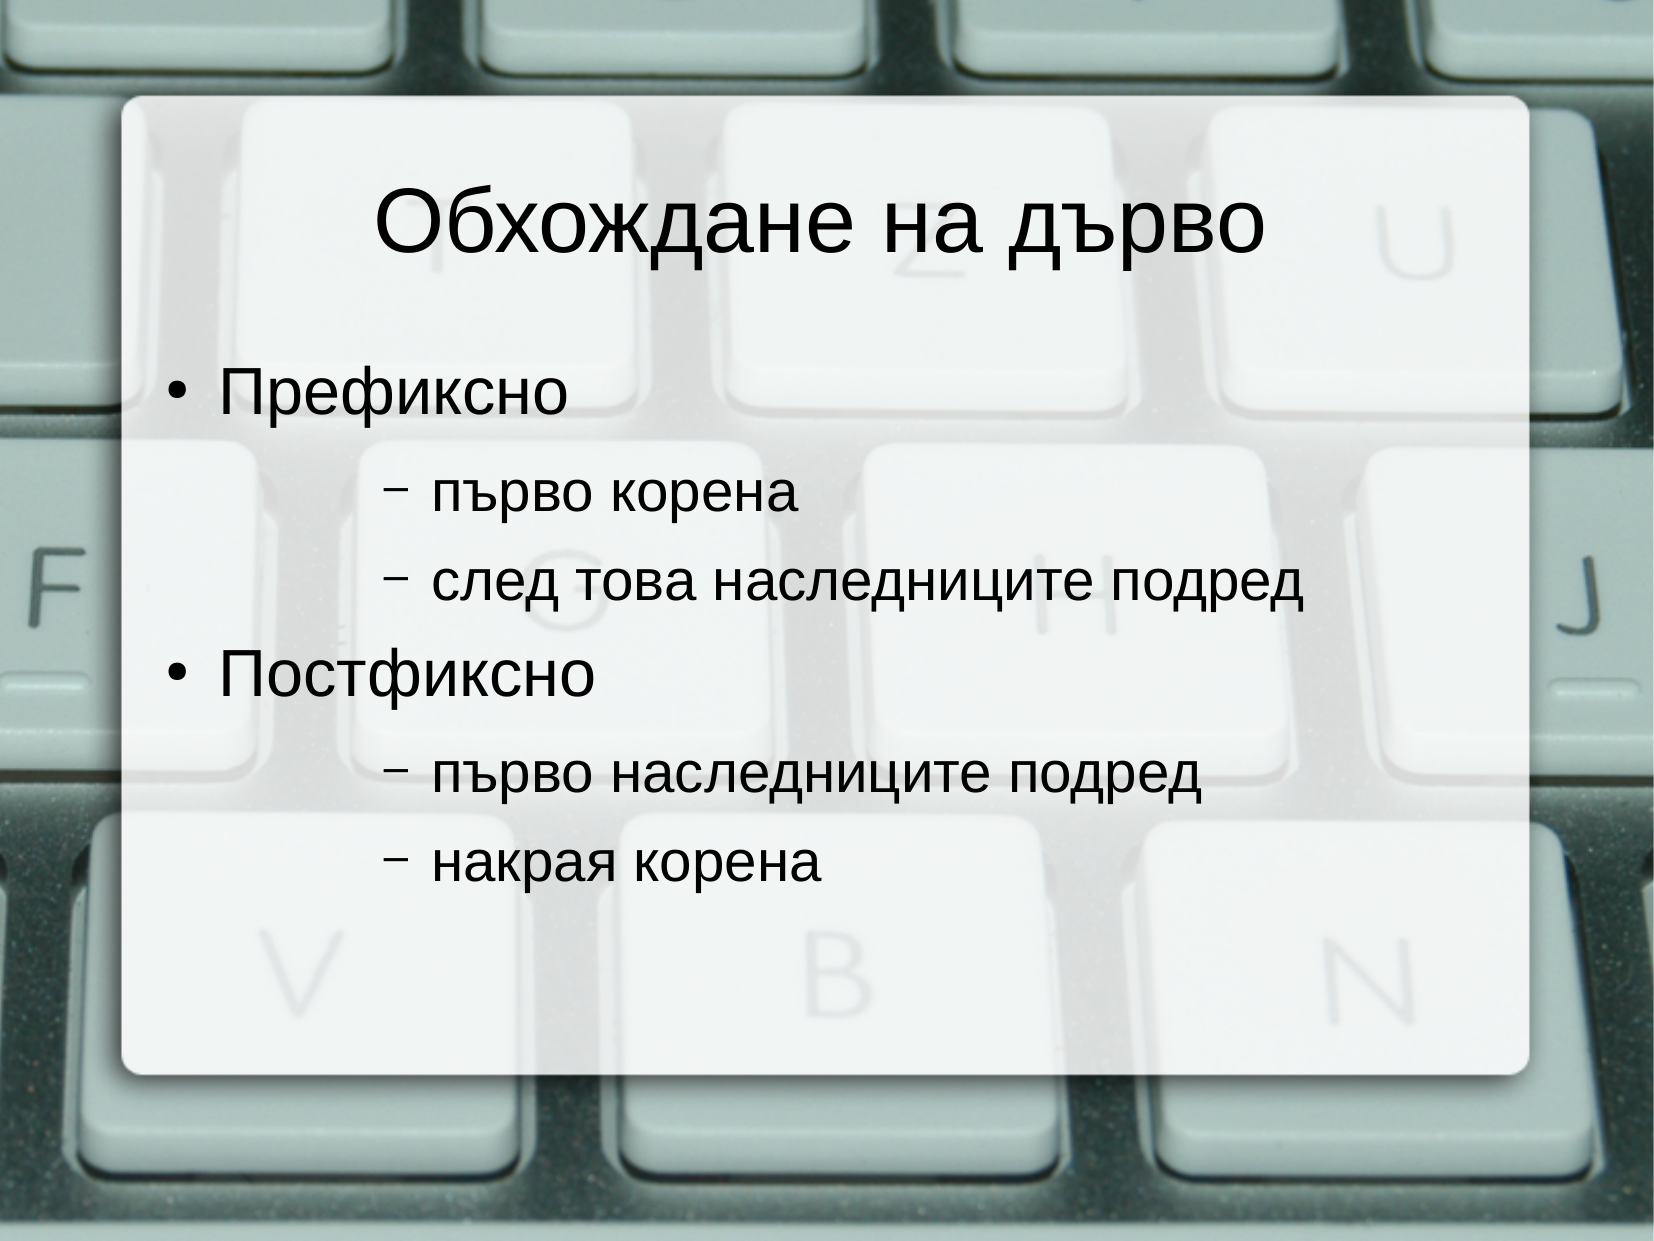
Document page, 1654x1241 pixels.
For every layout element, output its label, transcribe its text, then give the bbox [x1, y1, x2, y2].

title Обхождане на дърво [135, 117, 1506, 325]
list Префиксно първо корена след това наследниците подред Постфиксно първо наследниците подред накрая корена [147, 354, 1506, 1074]
picture [0, 0, 1654, 1241]
